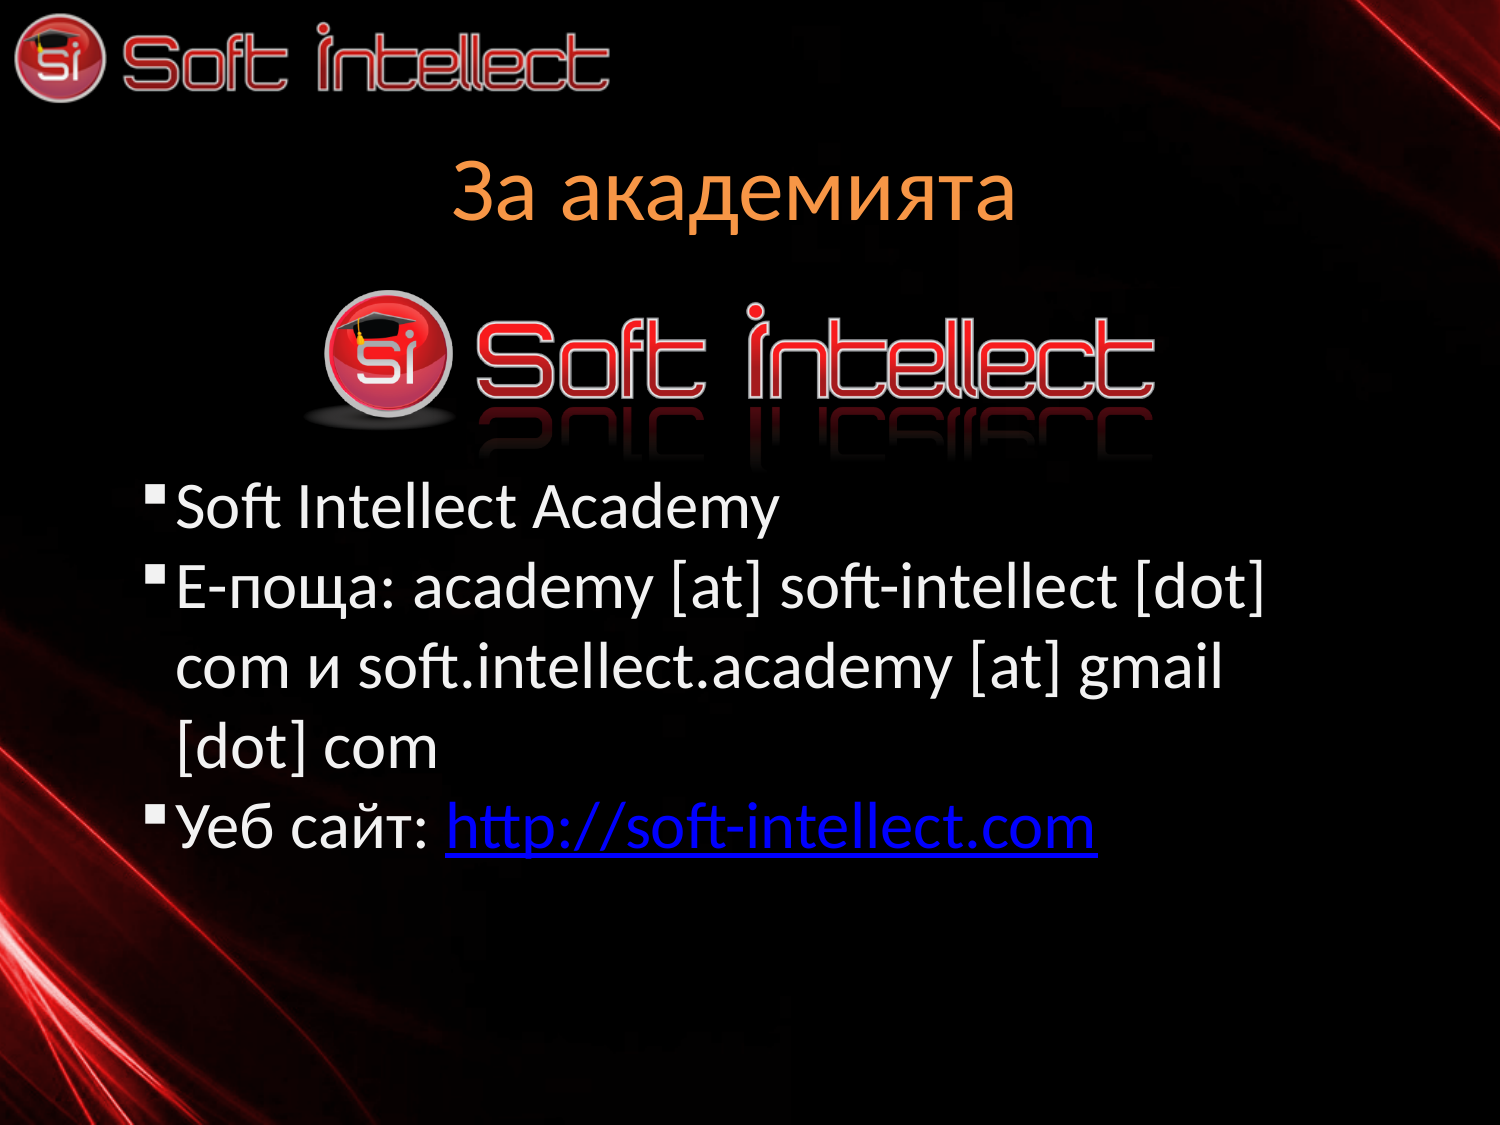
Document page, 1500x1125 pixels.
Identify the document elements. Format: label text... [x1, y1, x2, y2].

text_box Soft Intellect Academy Е-поща: academy [at] soft-intellect [dot] com и soft.intellect.academy [at] gmail [dot] com Уеб сайт: http://soft-intellect.com [125, 274, 1375, 1018]
picture [0, 0, 1500, 1125]
text_box За академията [60, 90, 1410, 278]
